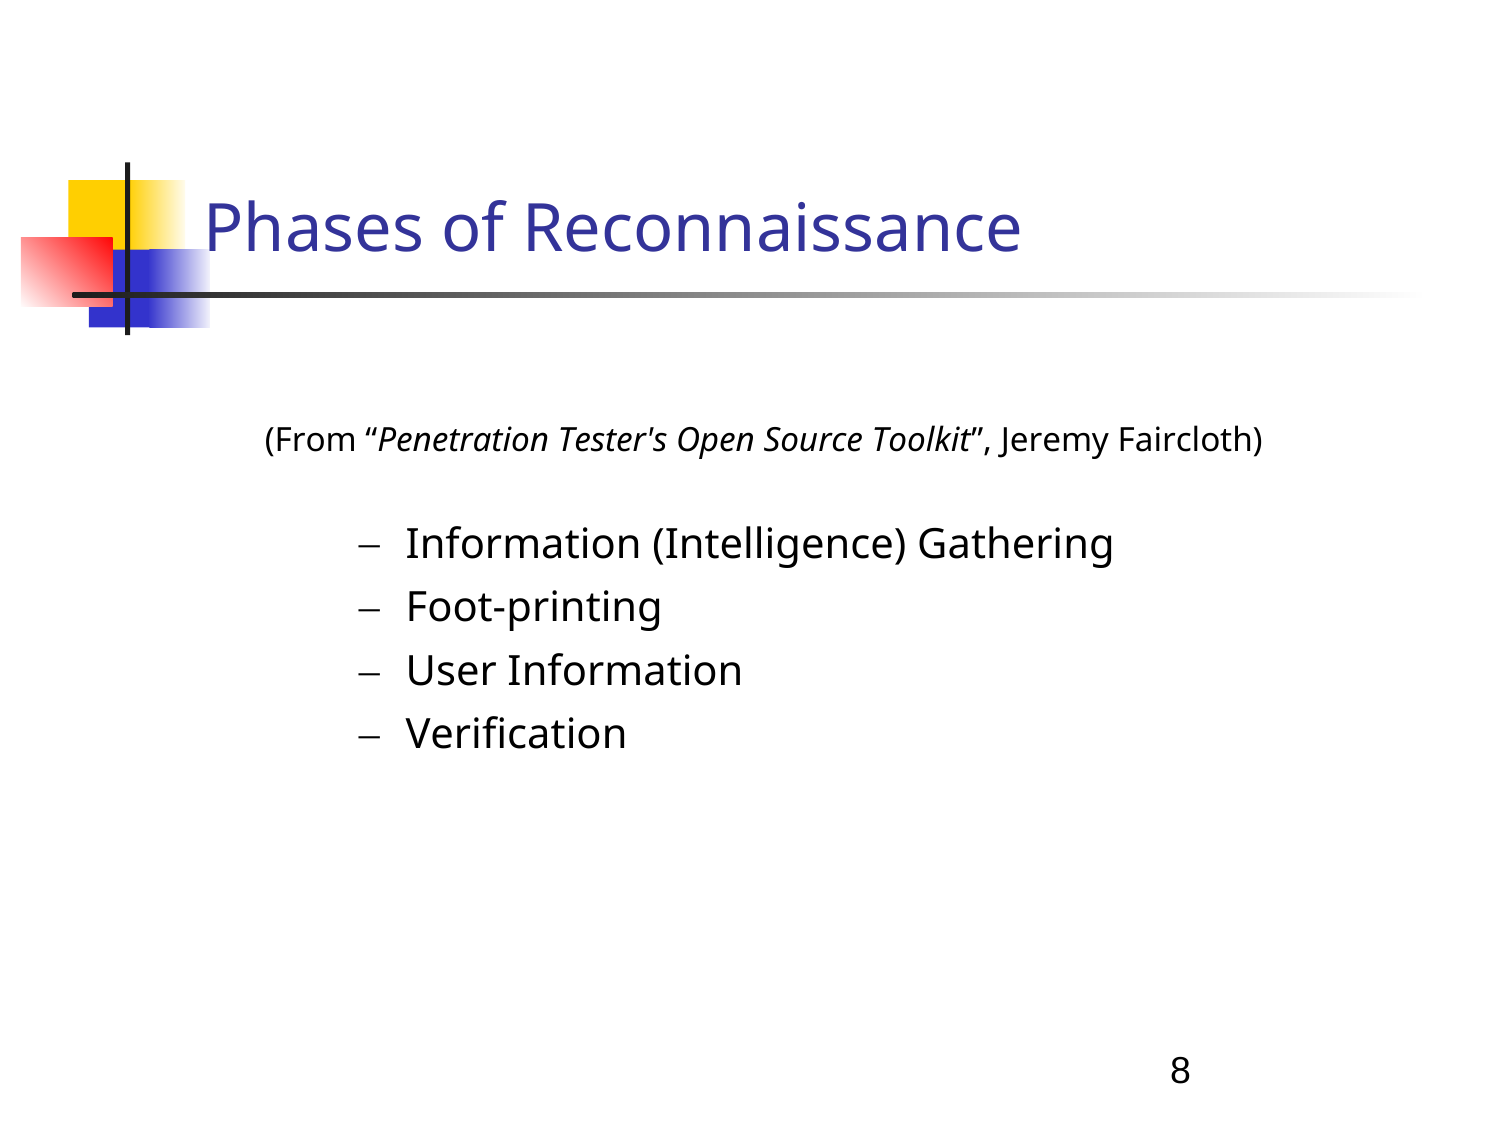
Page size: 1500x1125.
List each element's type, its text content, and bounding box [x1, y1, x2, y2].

title Phases of Reconnaissance [188, 35, 1468, 276]
list (From “Penetration Tester's Open Source Toolkit”, Jeremy Faircloth) Information (Intelligence) Gathering Foot-printing User Information Verification [193, 331, 1469, 1007]
